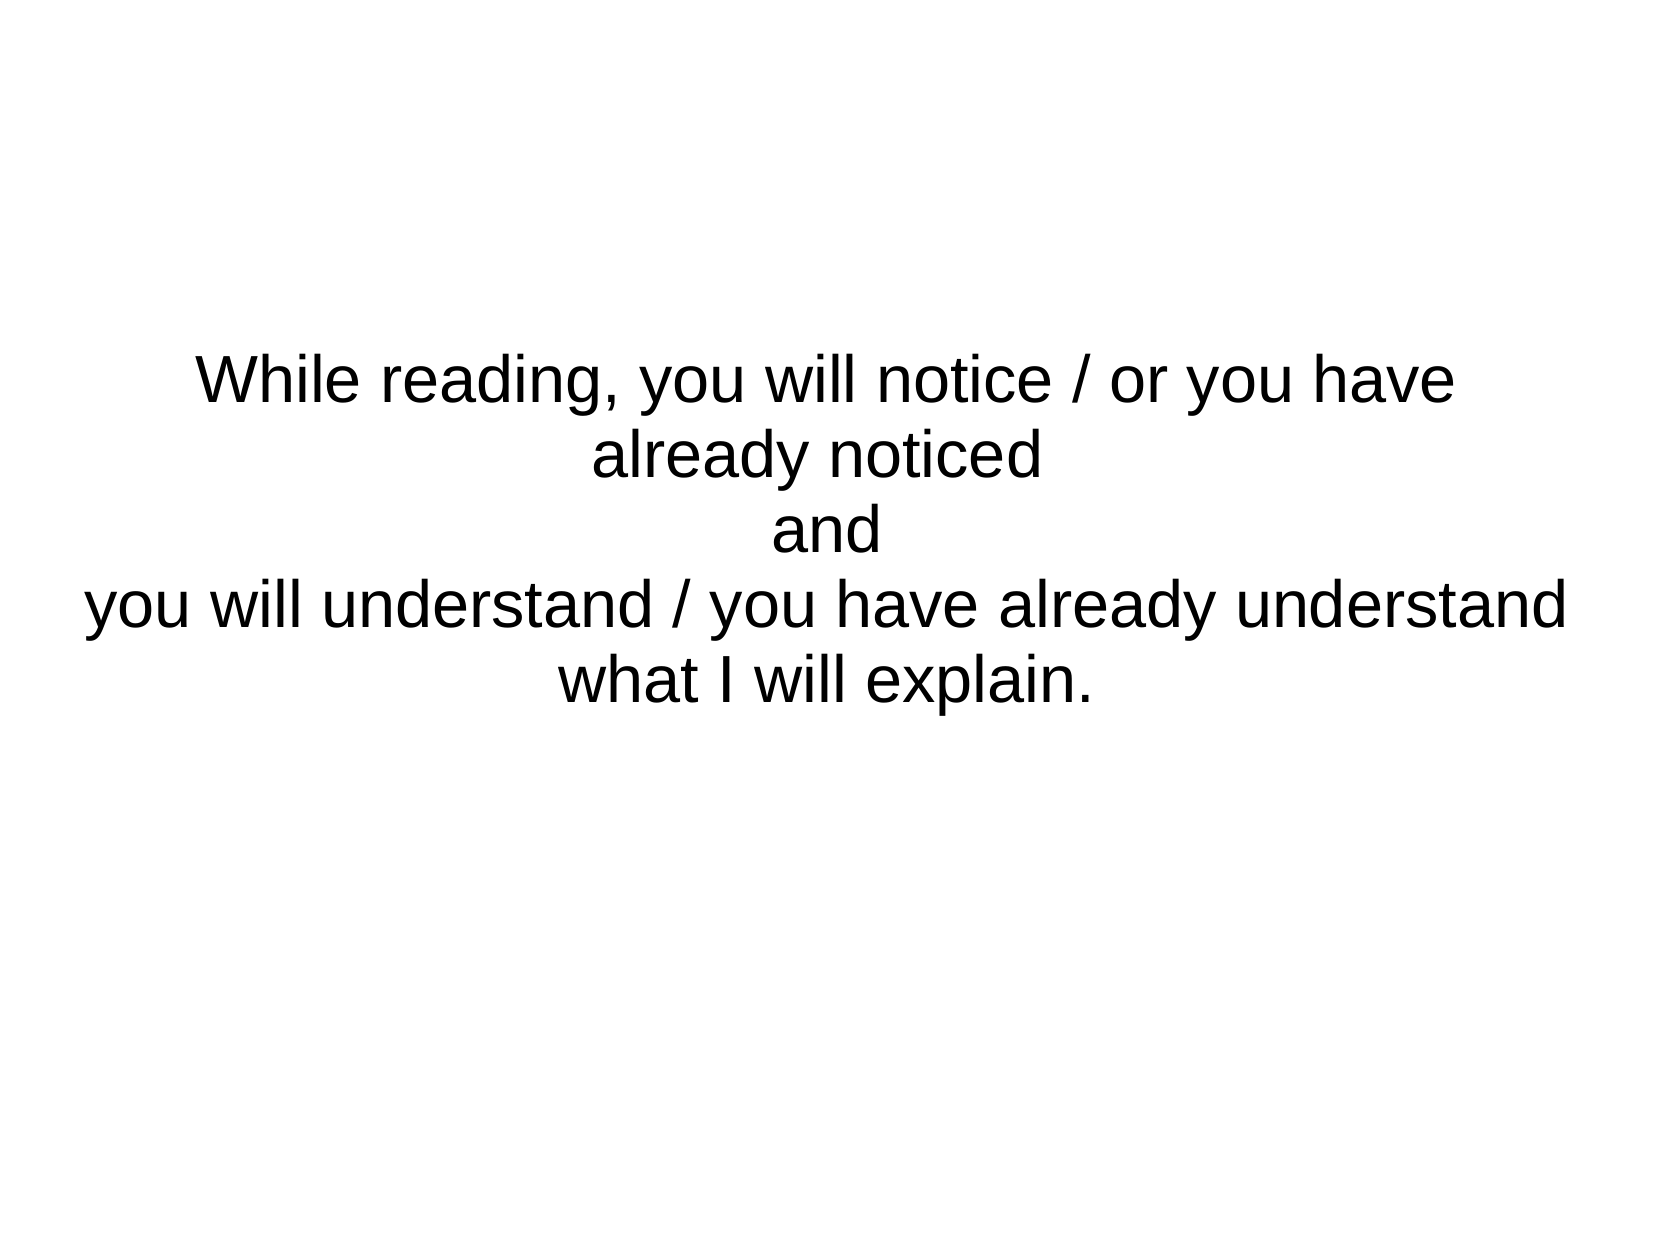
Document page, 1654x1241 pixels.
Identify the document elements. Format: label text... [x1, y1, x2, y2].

subtitle While reading, you will notice / or you have already noticed and you will understand / you have already understand what I will explain. [82, 49, 1571, 1010]
